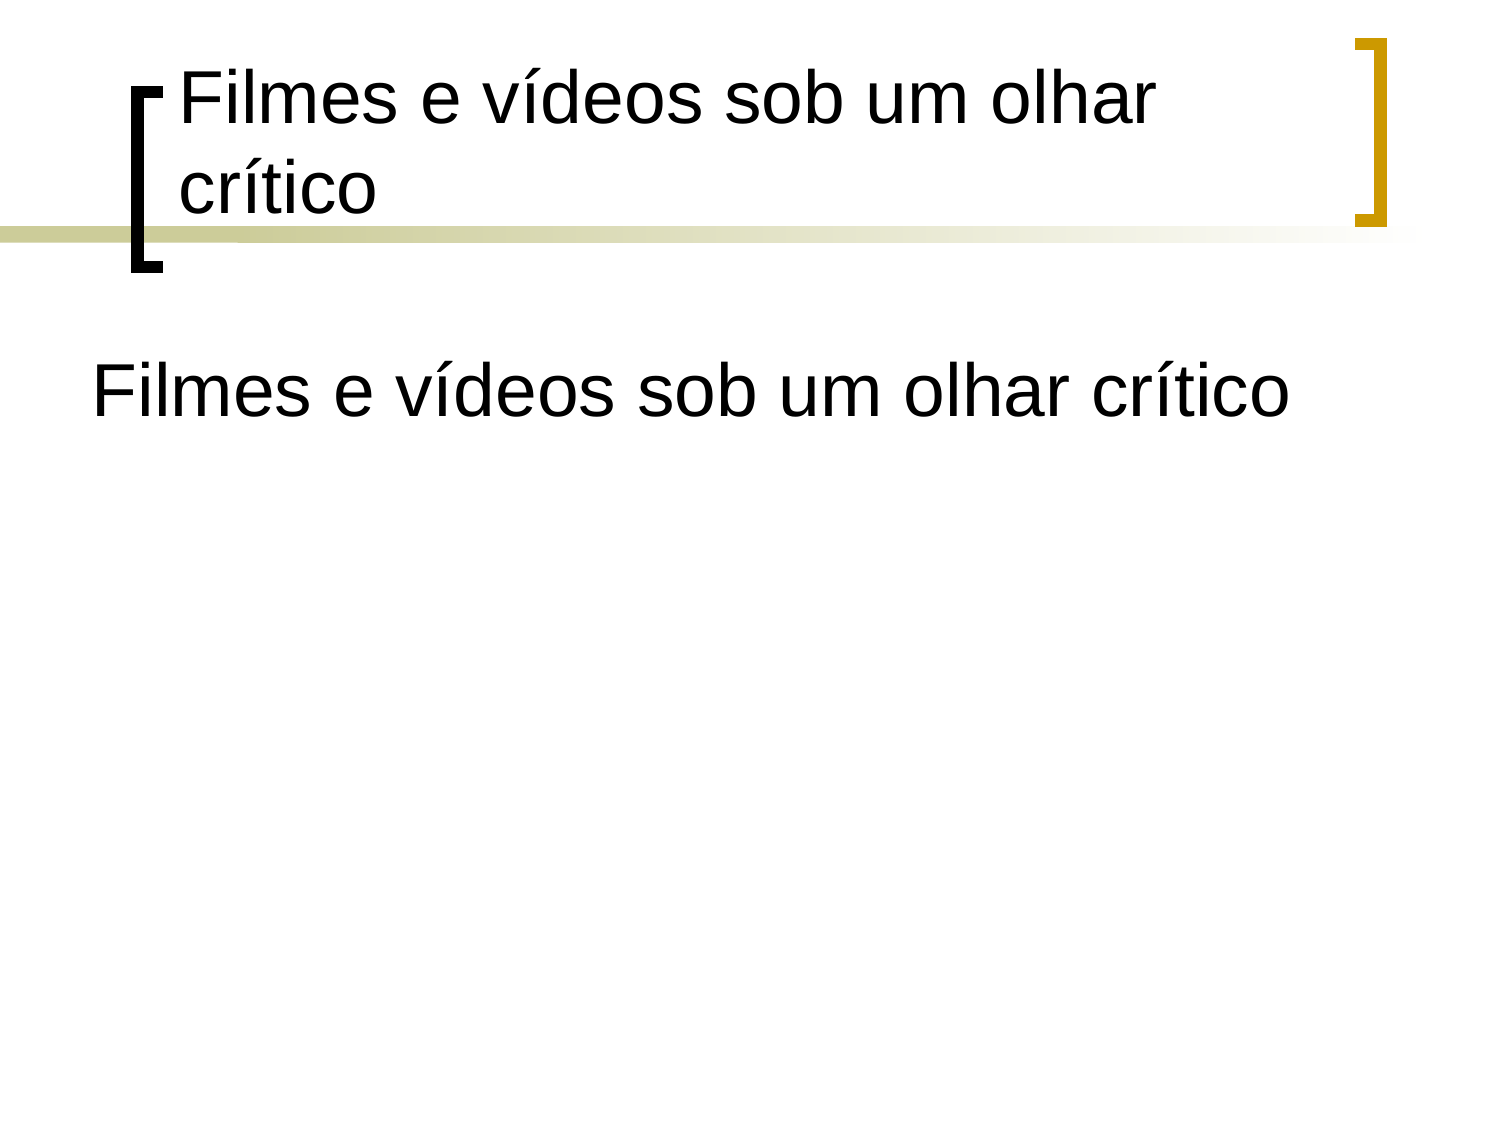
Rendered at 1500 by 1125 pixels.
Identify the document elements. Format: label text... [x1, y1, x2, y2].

text_box Filmes e vídeos sob um olhar crítico [164, 0, 1316, 237]
title Filmes e vídeos sob um olhar crítico [76, 243, 1459, 1071]
